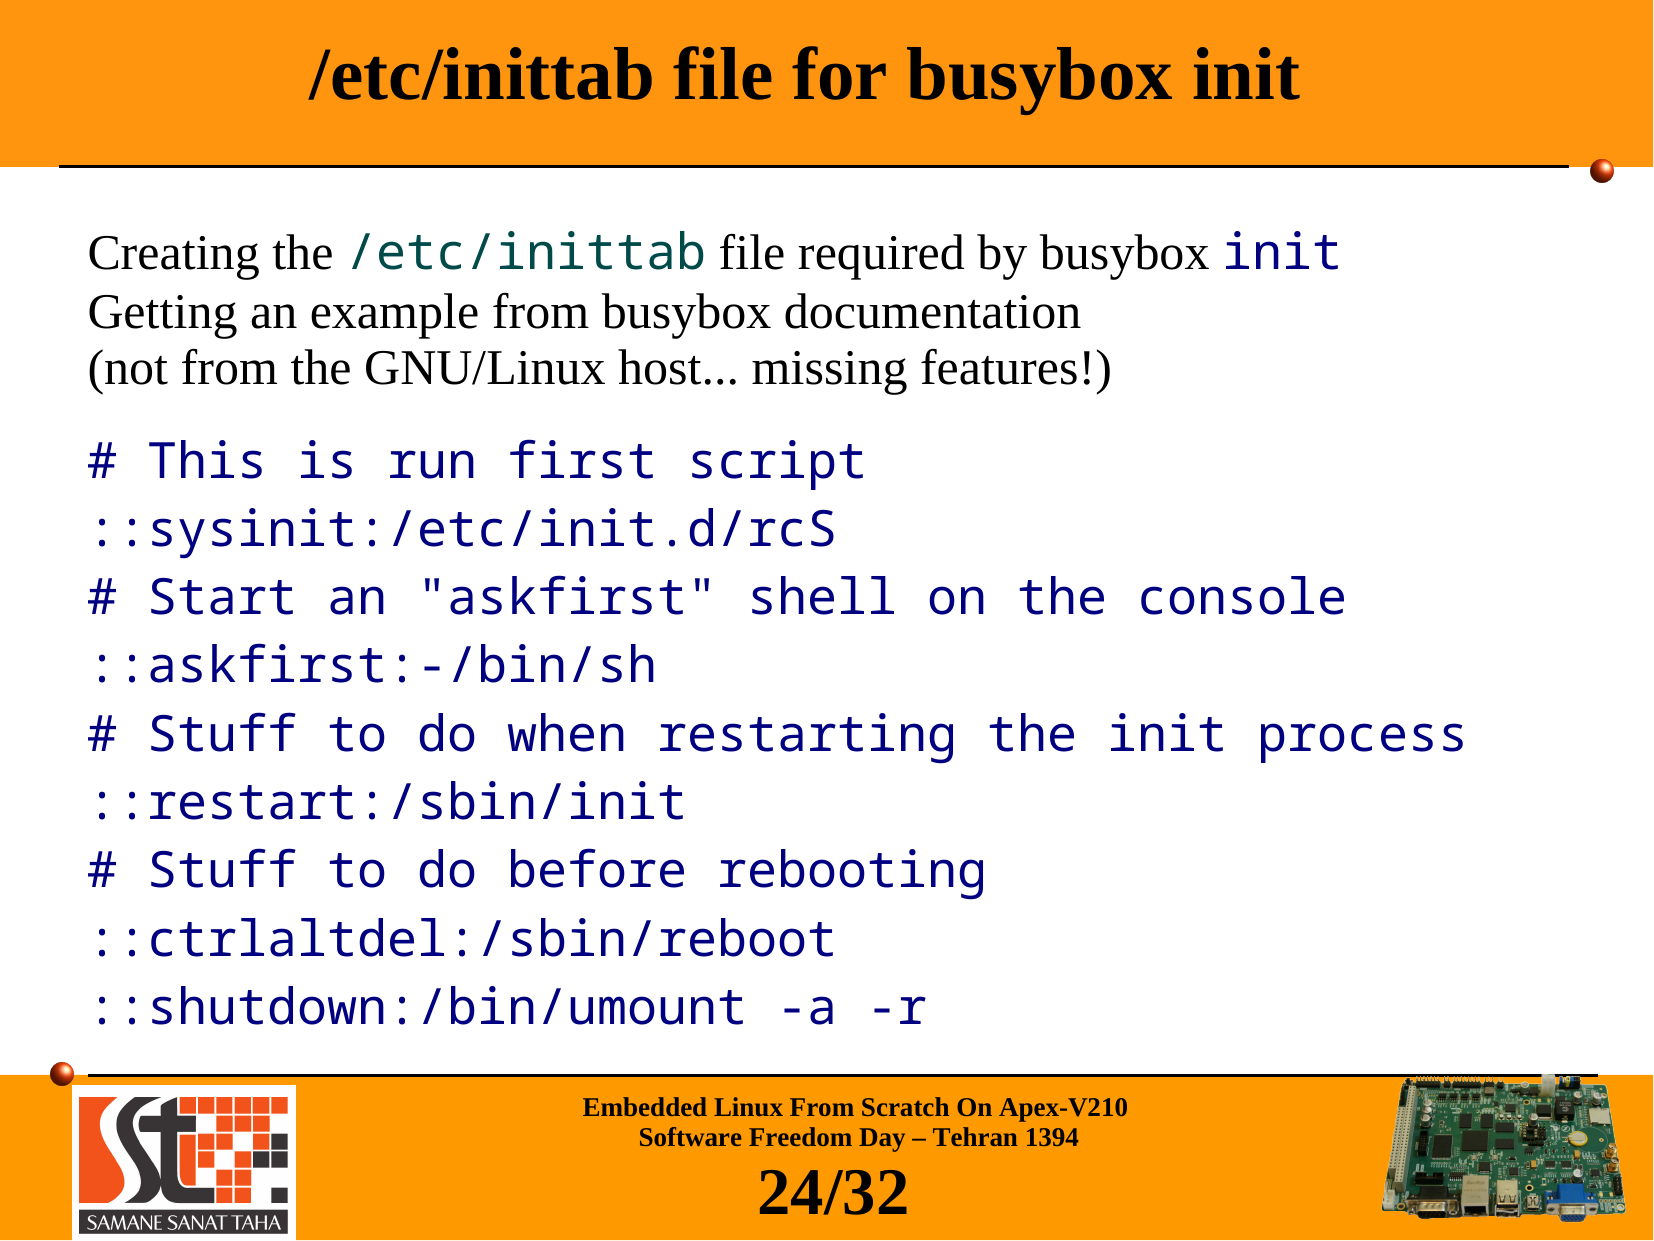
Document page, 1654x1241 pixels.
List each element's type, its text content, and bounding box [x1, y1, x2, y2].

title /etc/inittab file for busybox init [60, 25, 1551, 124]
list Creating the /etc/inittab file required by busybox init Getting an example from busybox documentation (not from the GNU/Linux host... missing features!) # This is run first script ::sysinit:/etc/init.d/rcS # Start an "askfirst" shell on the console ::askfirst:-/bin/sh # Stuff to do when restarting the init process ::restart:/sbin/init # Stuff to do before rebooting ::ctrlaltdel:/sbin/reboot ::shutdown:/bin/umount -a -r [69, 216, 1518, 1066]
picture [1371, 1074, 1626, 1236]
picture [72, 1085, 296, 1241]
